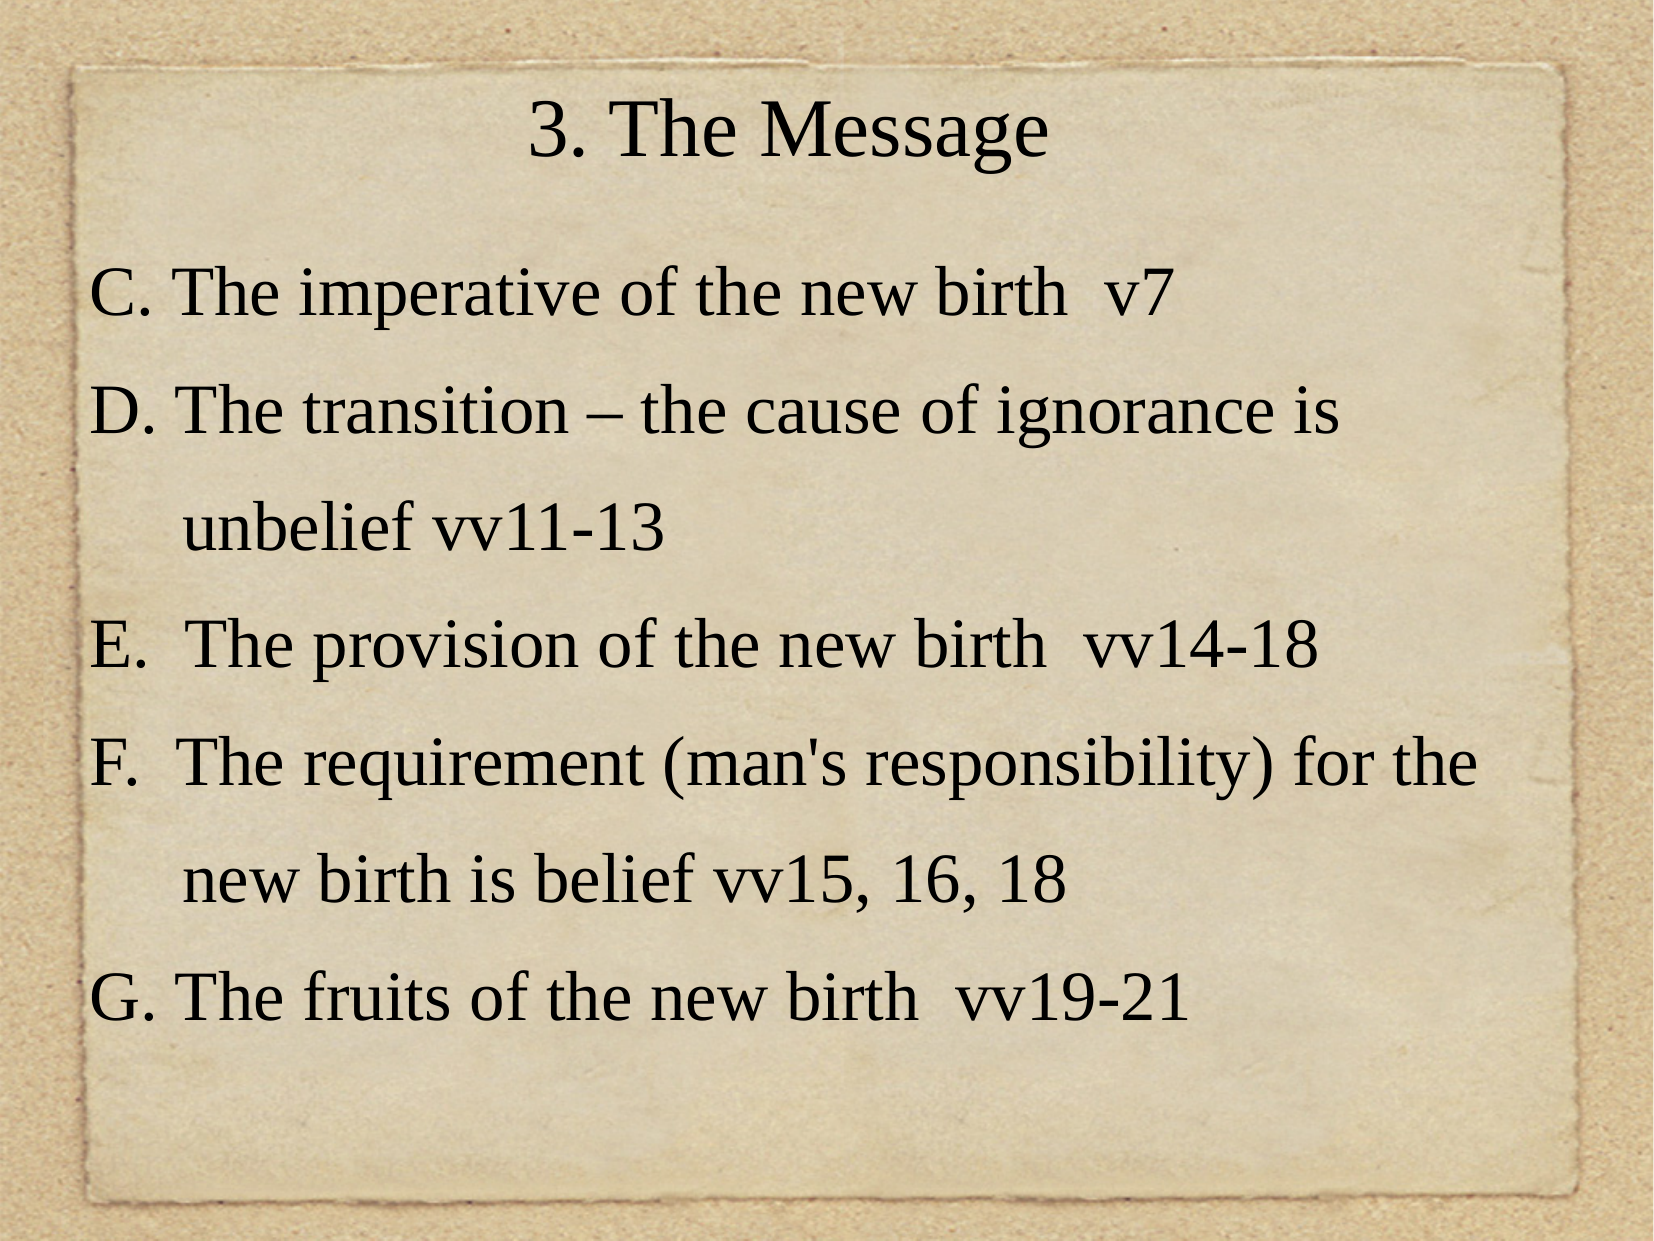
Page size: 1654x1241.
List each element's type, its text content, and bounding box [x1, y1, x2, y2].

picture [0, 0, 1654, 1241]
text_box 3. The Message C. The imperative of the new birth v7 D. The transition – the cause of ignorance is unbelief vv11-13 E. The provision of the new birth vv14-18 F. The requirement (man's responsibility) for the new birth is belief vv15, 16, 18 G. The fruits of the new birth vv19-21 [75, 75, 1576, 1201]
